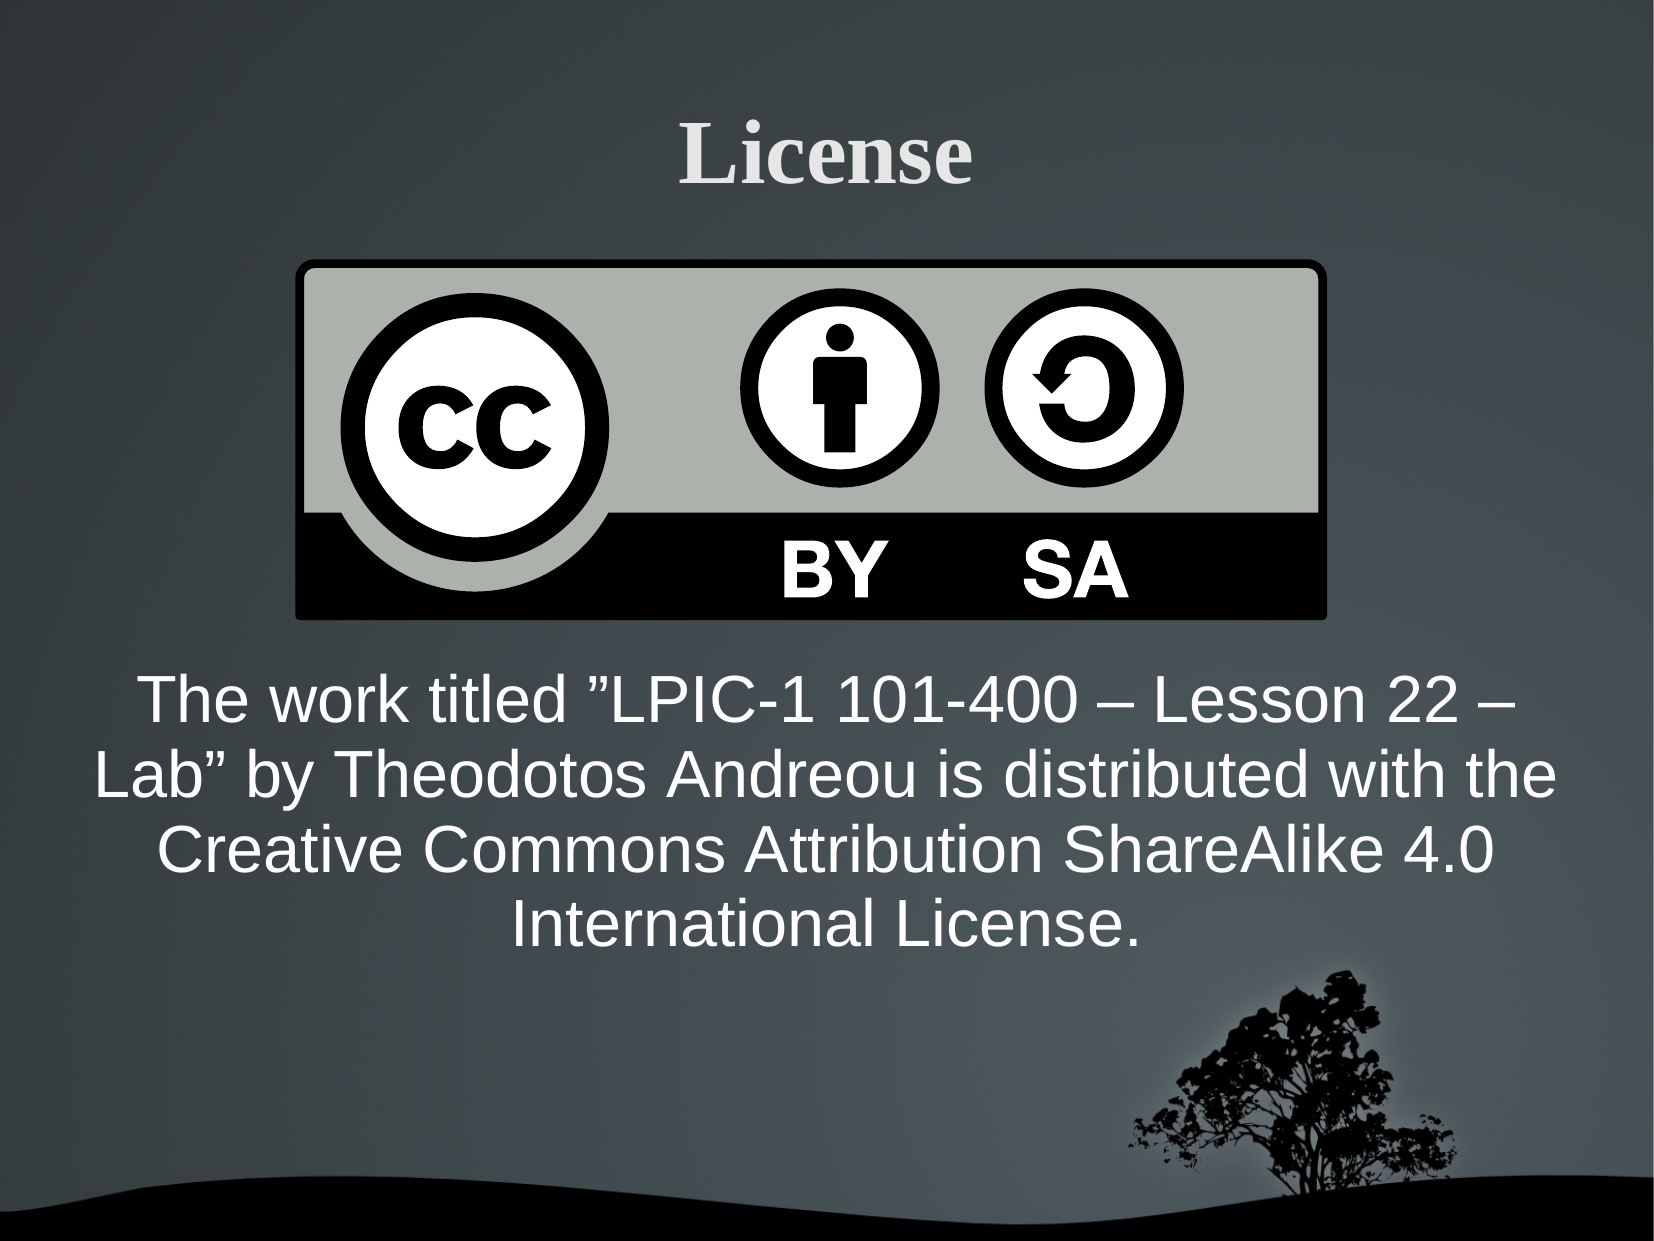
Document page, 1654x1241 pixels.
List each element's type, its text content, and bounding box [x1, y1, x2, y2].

title License [82, 49, 1571, 257]
picture [0, 0, 1654, 1241]
subtitle The work titled ”LPIC-1 101-400 – Lesson 22 – Lab” by Theodotos Andreou is distributed with the Creative Commons Attribution ShareAlike 4.0 International License. [82, 290, 1571, 1109]
